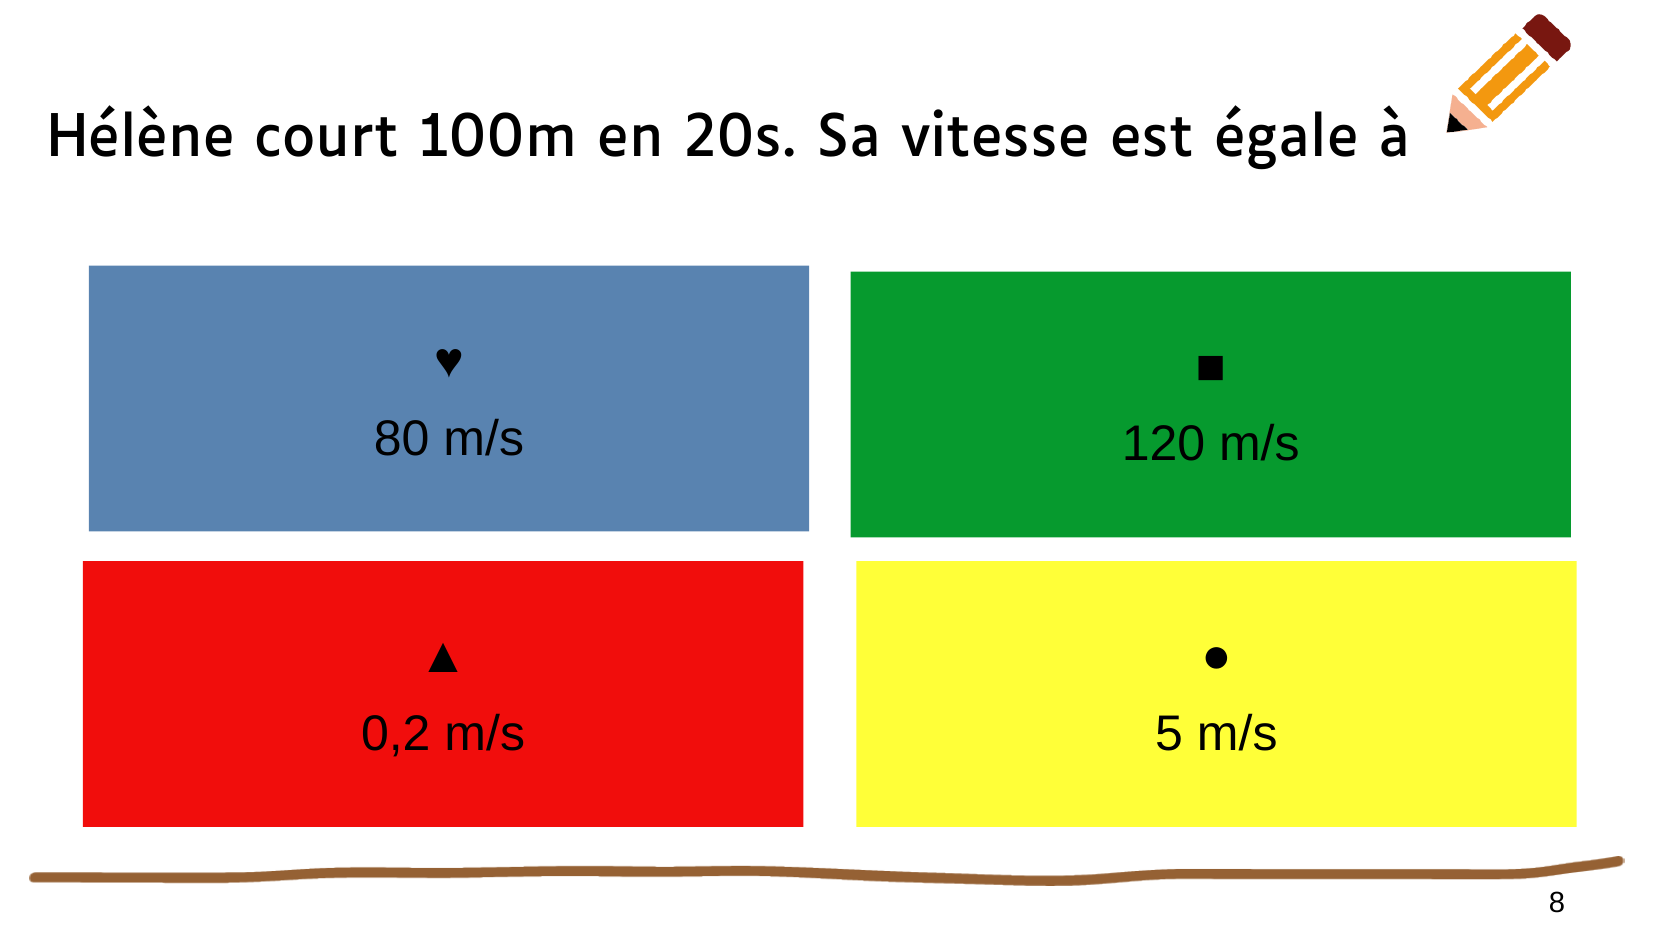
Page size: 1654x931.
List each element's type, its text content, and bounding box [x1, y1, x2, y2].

list ♥ 80 m/s [88, 265, 810, 532]
picture [29, 856, 1625, 886]
list ■ 120 m/s [850, 271, 1571, 538]
picture [1446, 14, 1571, 133]
list ▲ 0,2 m/s [82, 561, 804, 827]
list ● 5 m/s [856, 561, 1577, 827]
title Hélène court 100m en 20s. Sa vitesse est égale à [29, 83, 1447, 198]
